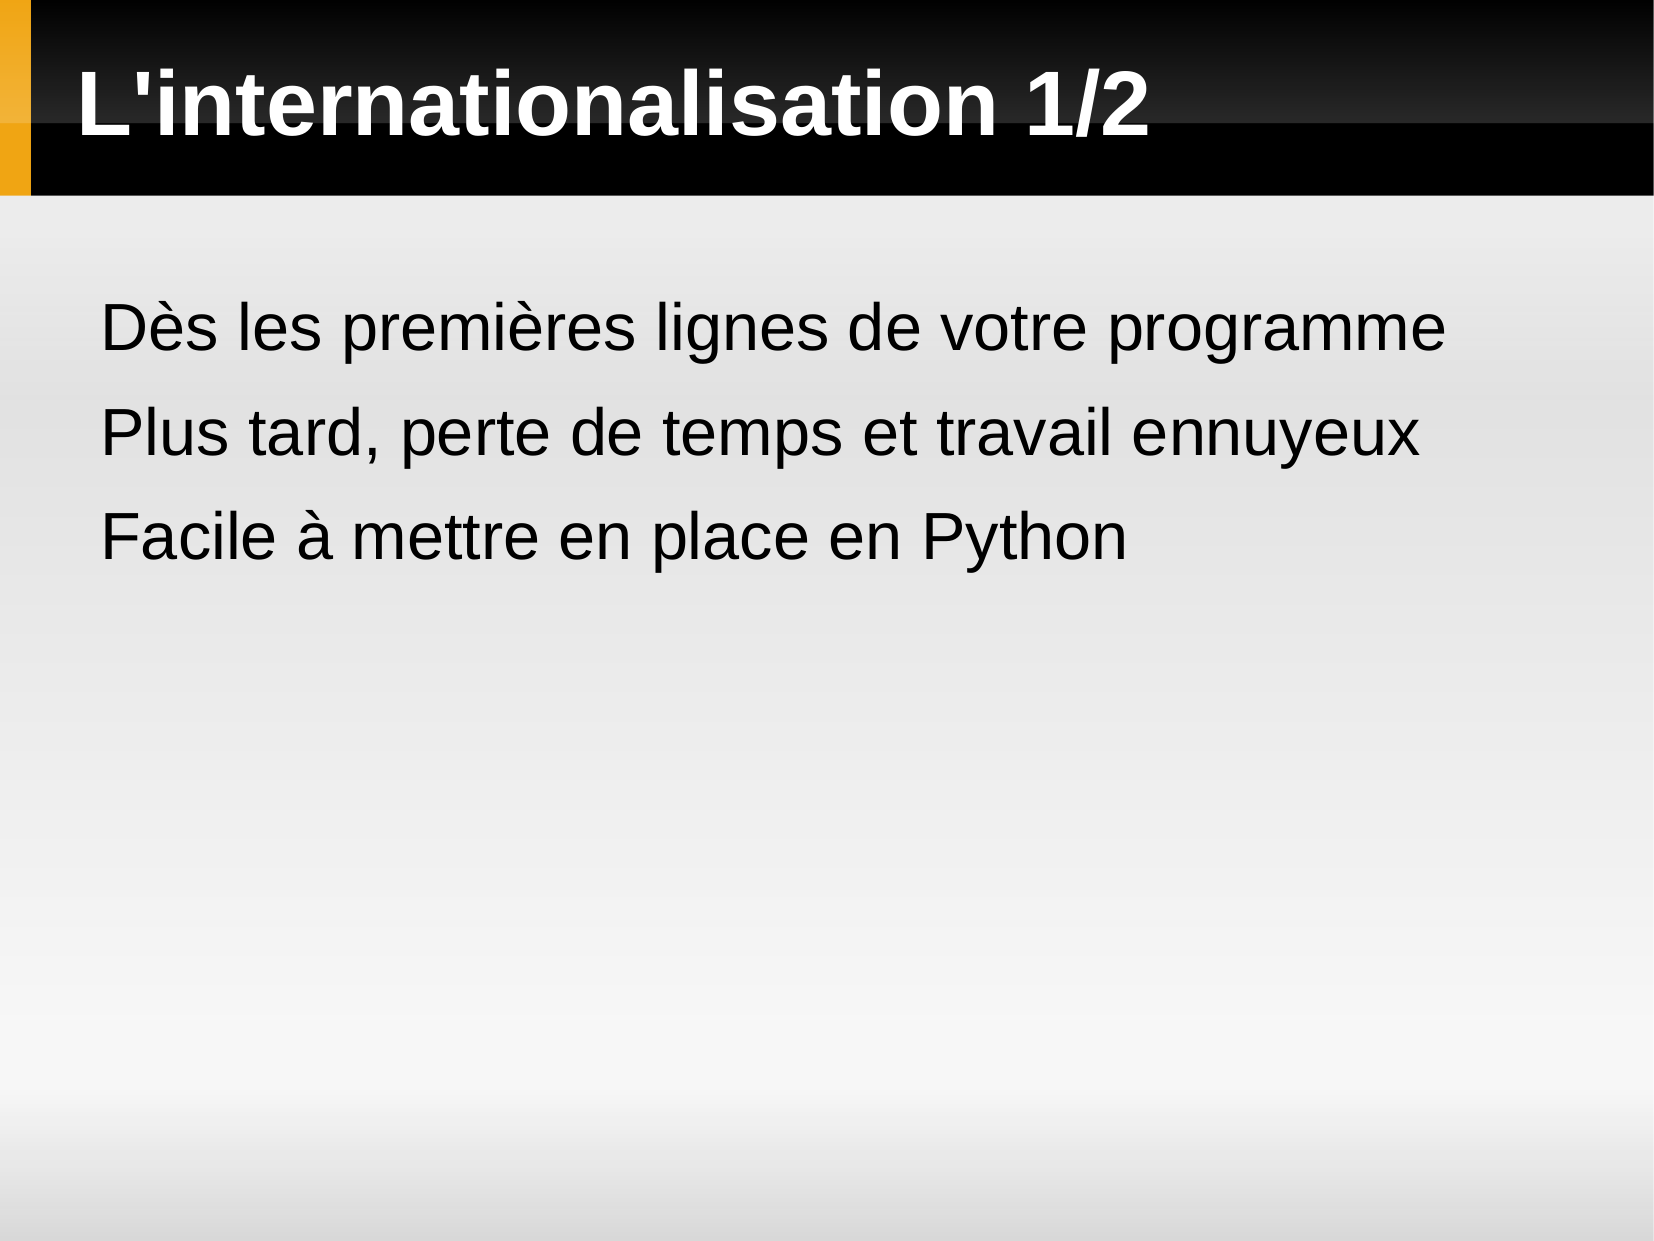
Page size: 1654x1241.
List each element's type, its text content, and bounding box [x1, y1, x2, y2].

title L'internationalisation 1/2 [76, 7, 1565, 200]
list Dès les premières lignes de votre programme Plus tard, perte de temps et travail ennuyeux Facile à mettre en place en Python [82, 290, 1571, 1094]
picture [0, 0, 1654, 1241]
